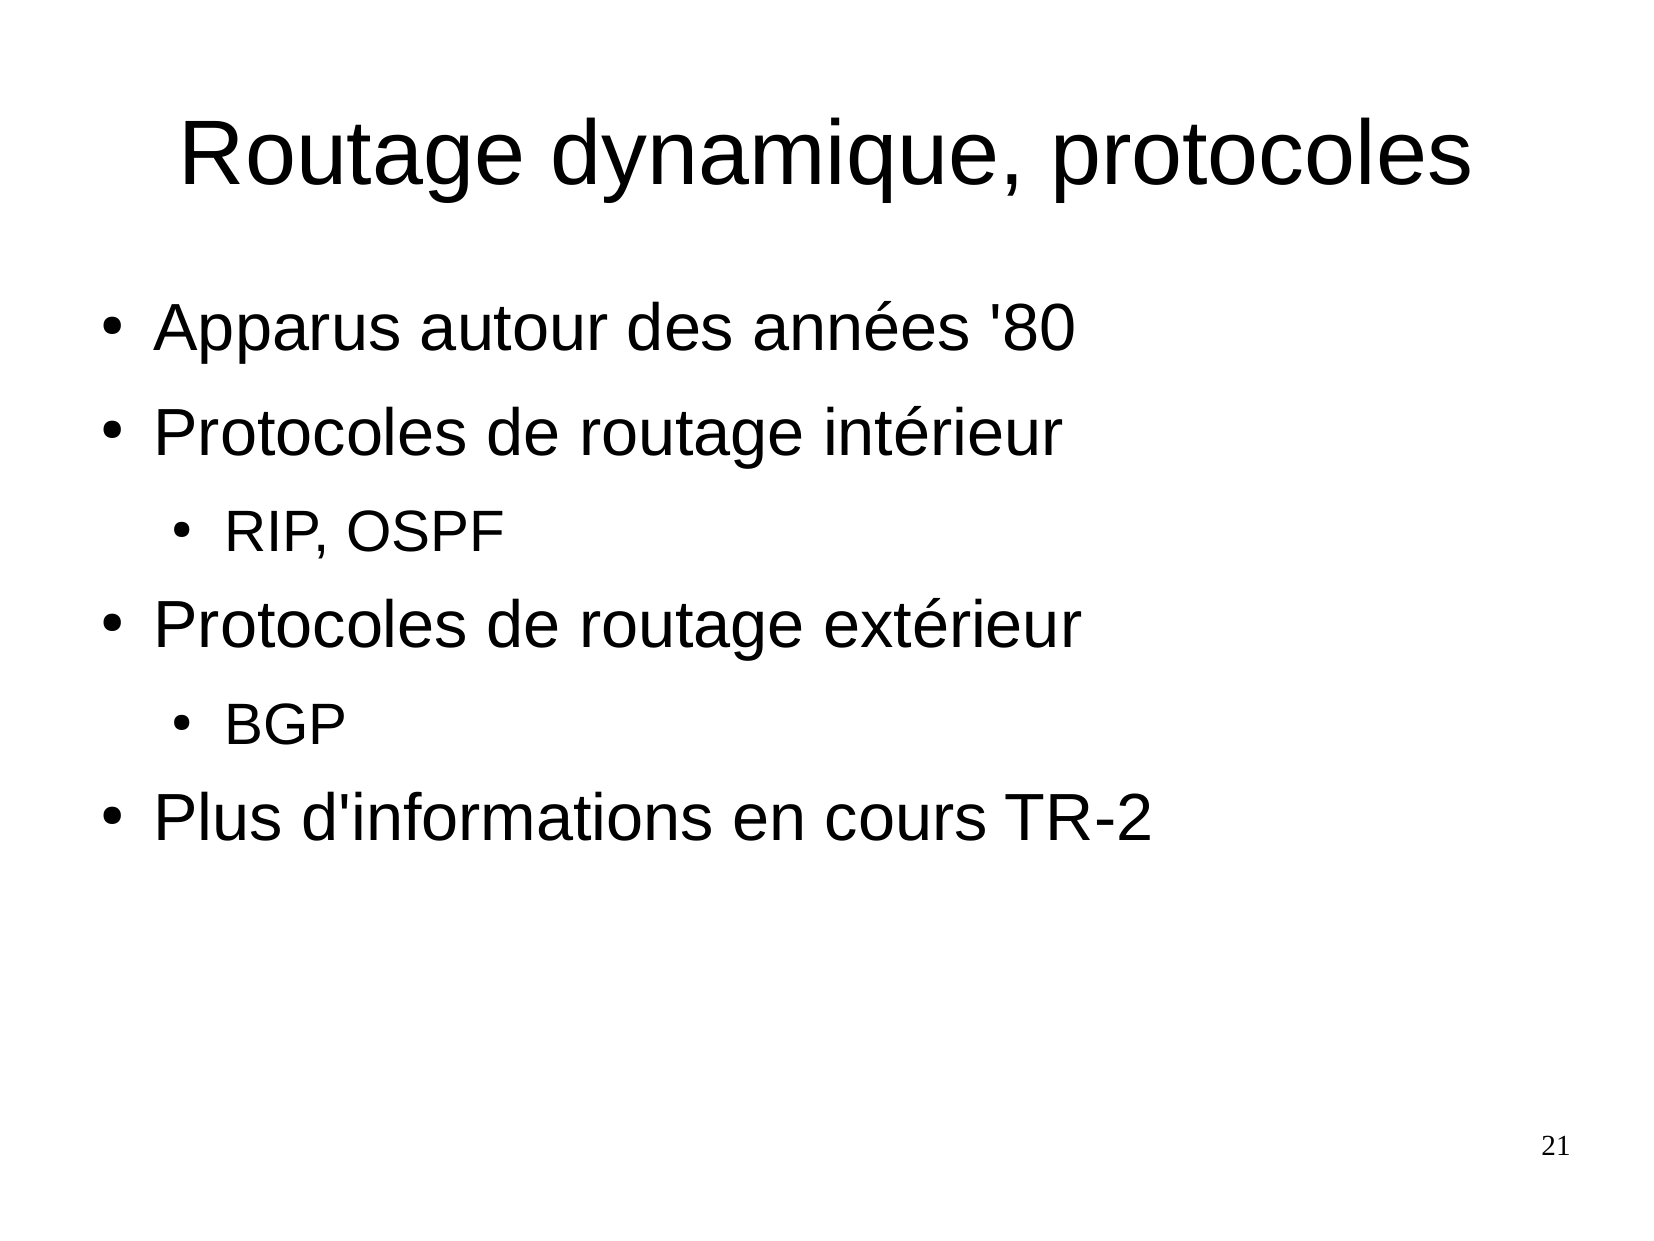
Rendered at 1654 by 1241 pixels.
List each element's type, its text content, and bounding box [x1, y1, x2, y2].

list Apparus autour des années '80 Protocoles de routage intérieur RIP, OSPF Protocoles de routage extérieur BGP Plus d'informations en cours TR-2 [82, 290, 1571, 1094]
title Routage dynamique, protocoles [82, 56, 1571, 250]
